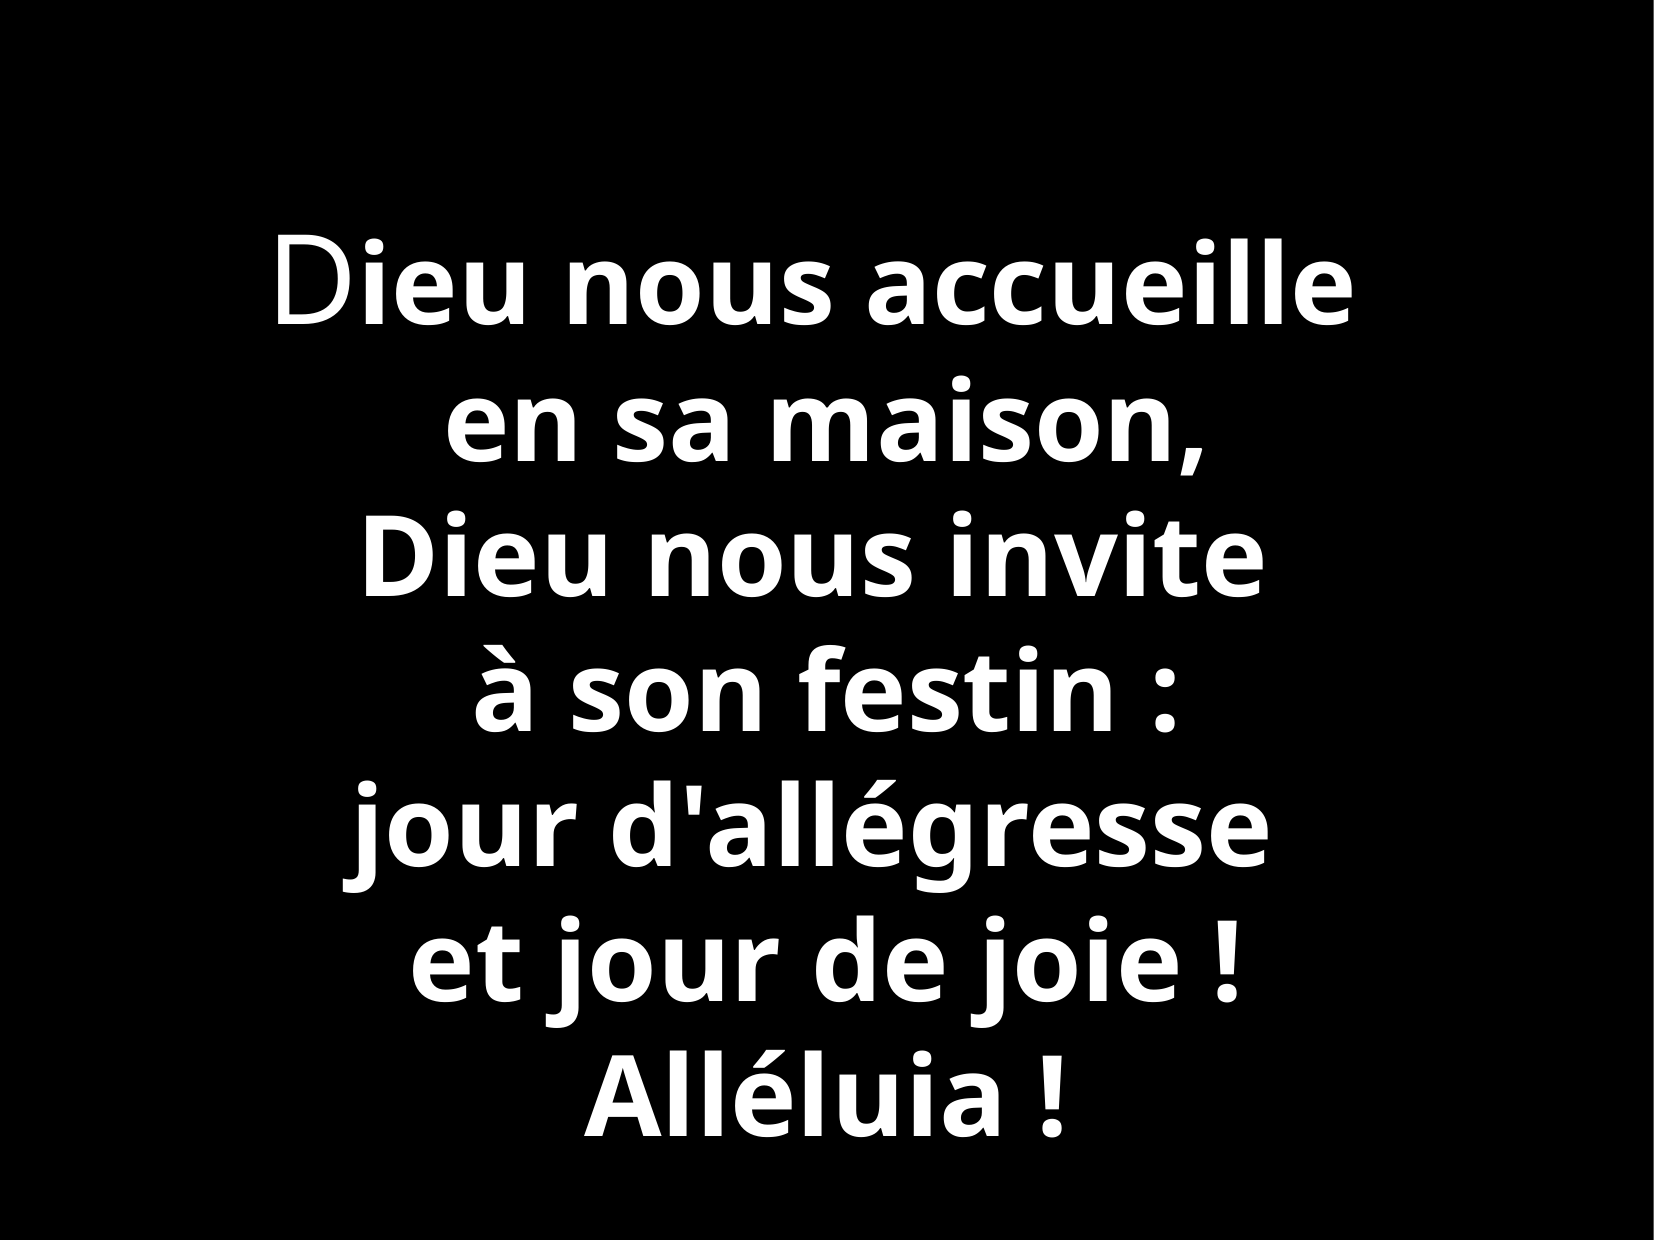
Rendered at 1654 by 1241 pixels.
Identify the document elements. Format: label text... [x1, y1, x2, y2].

title Dieu nous accueille en sa maison, Dieu nous invite à son festin : jour d'allégresse et jour de joie ! Alléluia ! [82, 49, 1571, 257]
